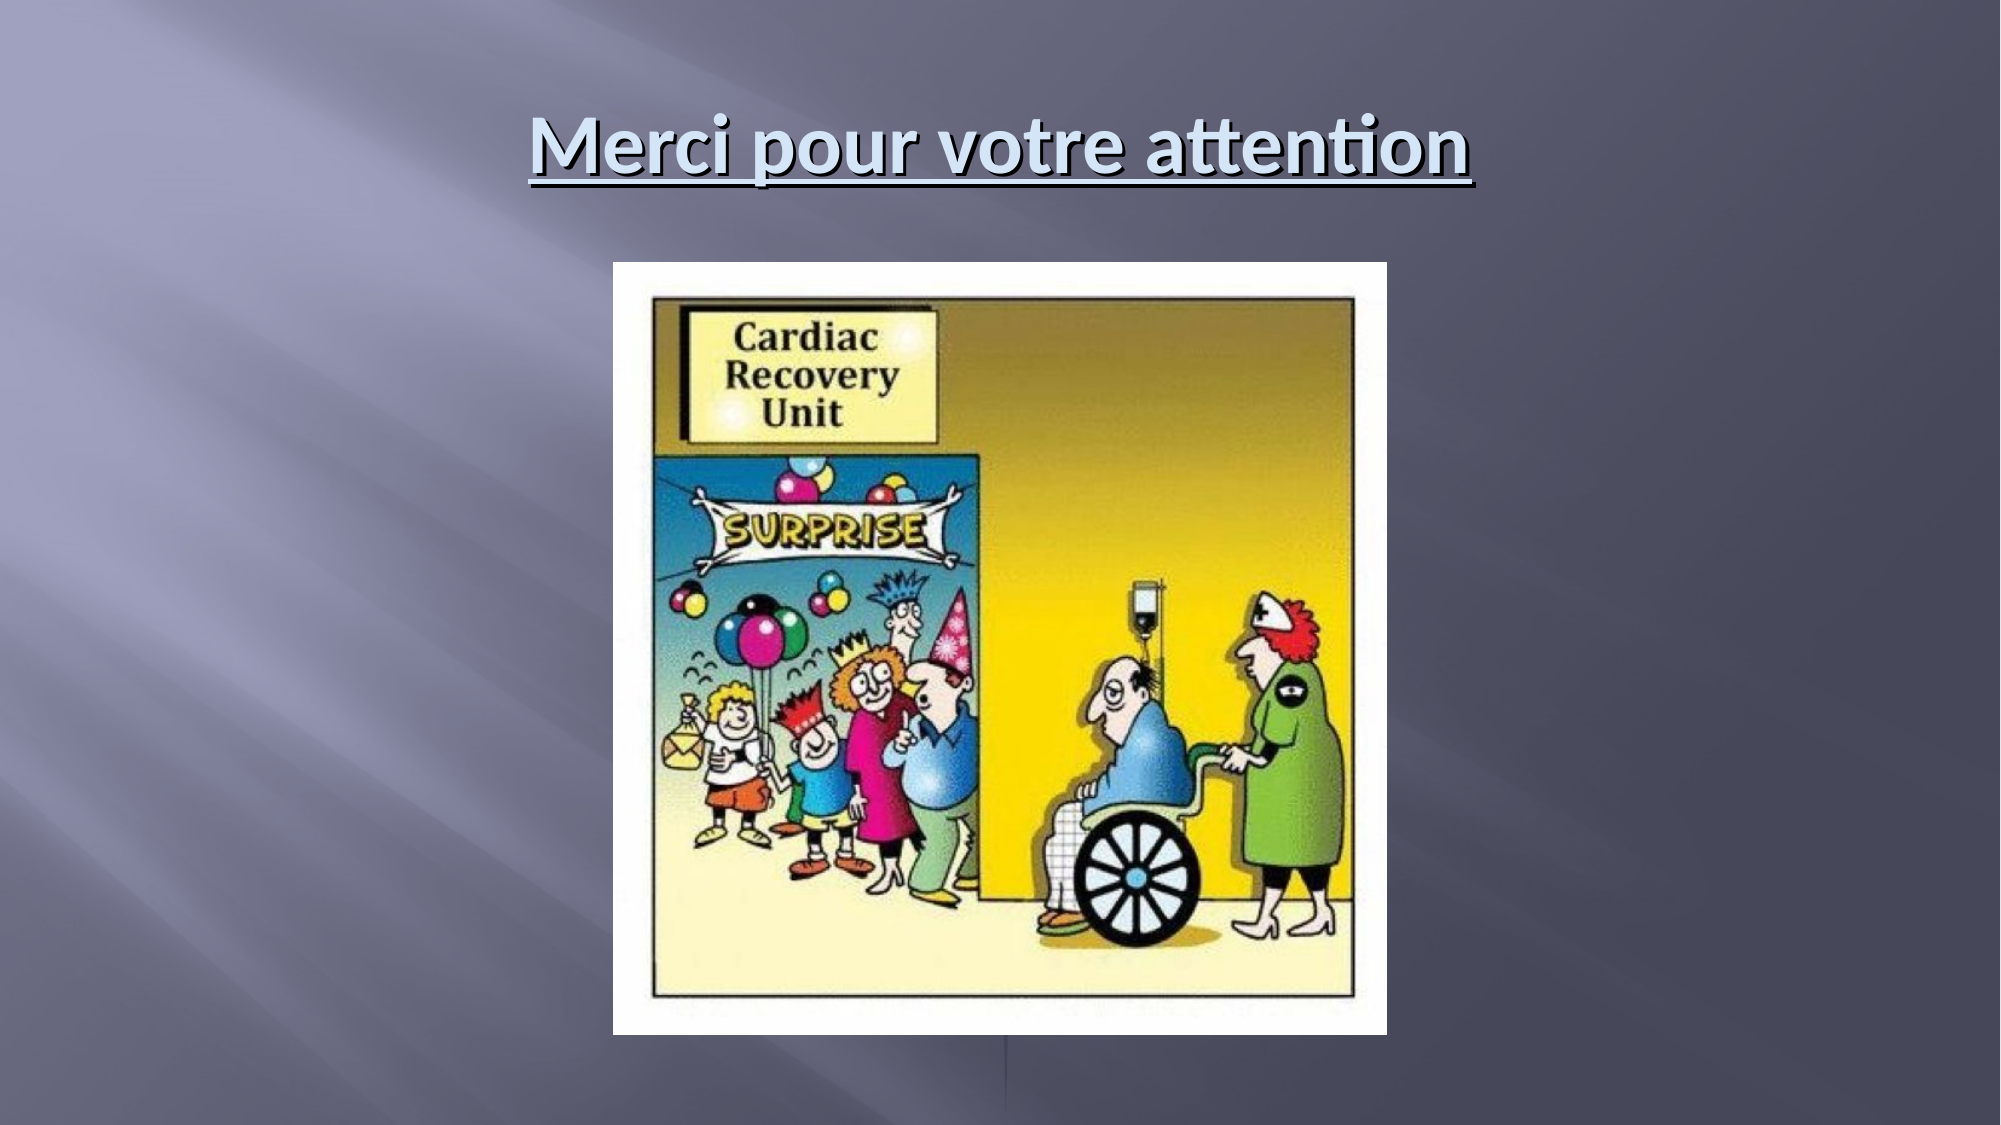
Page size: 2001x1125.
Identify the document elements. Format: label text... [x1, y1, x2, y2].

title Merci pour votre attention [99, 45, 1900, 233]
picture [613, 262, 1387, 1035]
